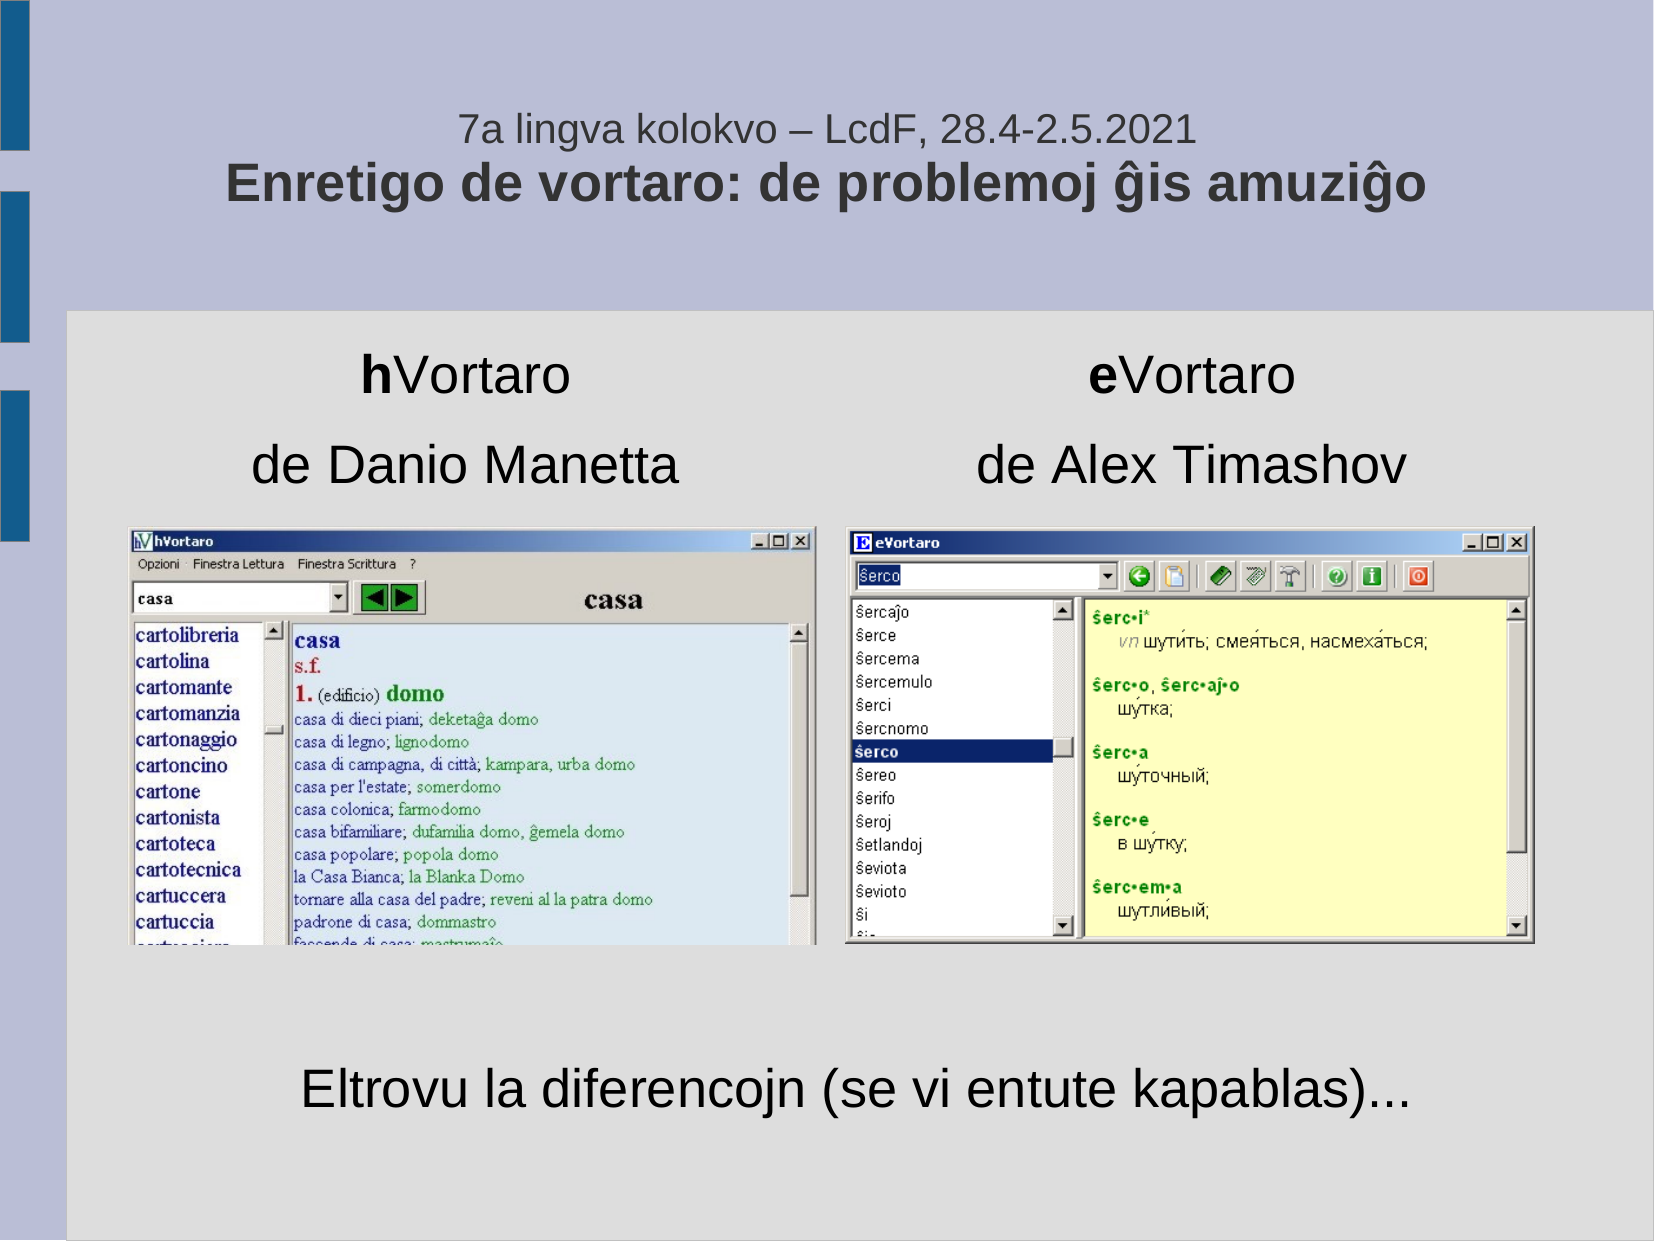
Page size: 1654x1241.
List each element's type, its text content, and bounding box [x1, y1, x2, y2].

title 7a lingva kolokvo – LcdF, 28.4-2.5.2021 Enretigo de vortaro: de problemoj ĝis amuziĝo [121, 55, 1534, 263]
list hVortaro de Danio Manetta [121, 344, 811, 1127]
text_box Eltrovu la diferencojn (se vi entute kapablas)... [286, 1051, 1430, 1127]
picture [127, 526, 817, 945]
list eVortaro de Alex Timashov [847, 344, 1537, 1127]
